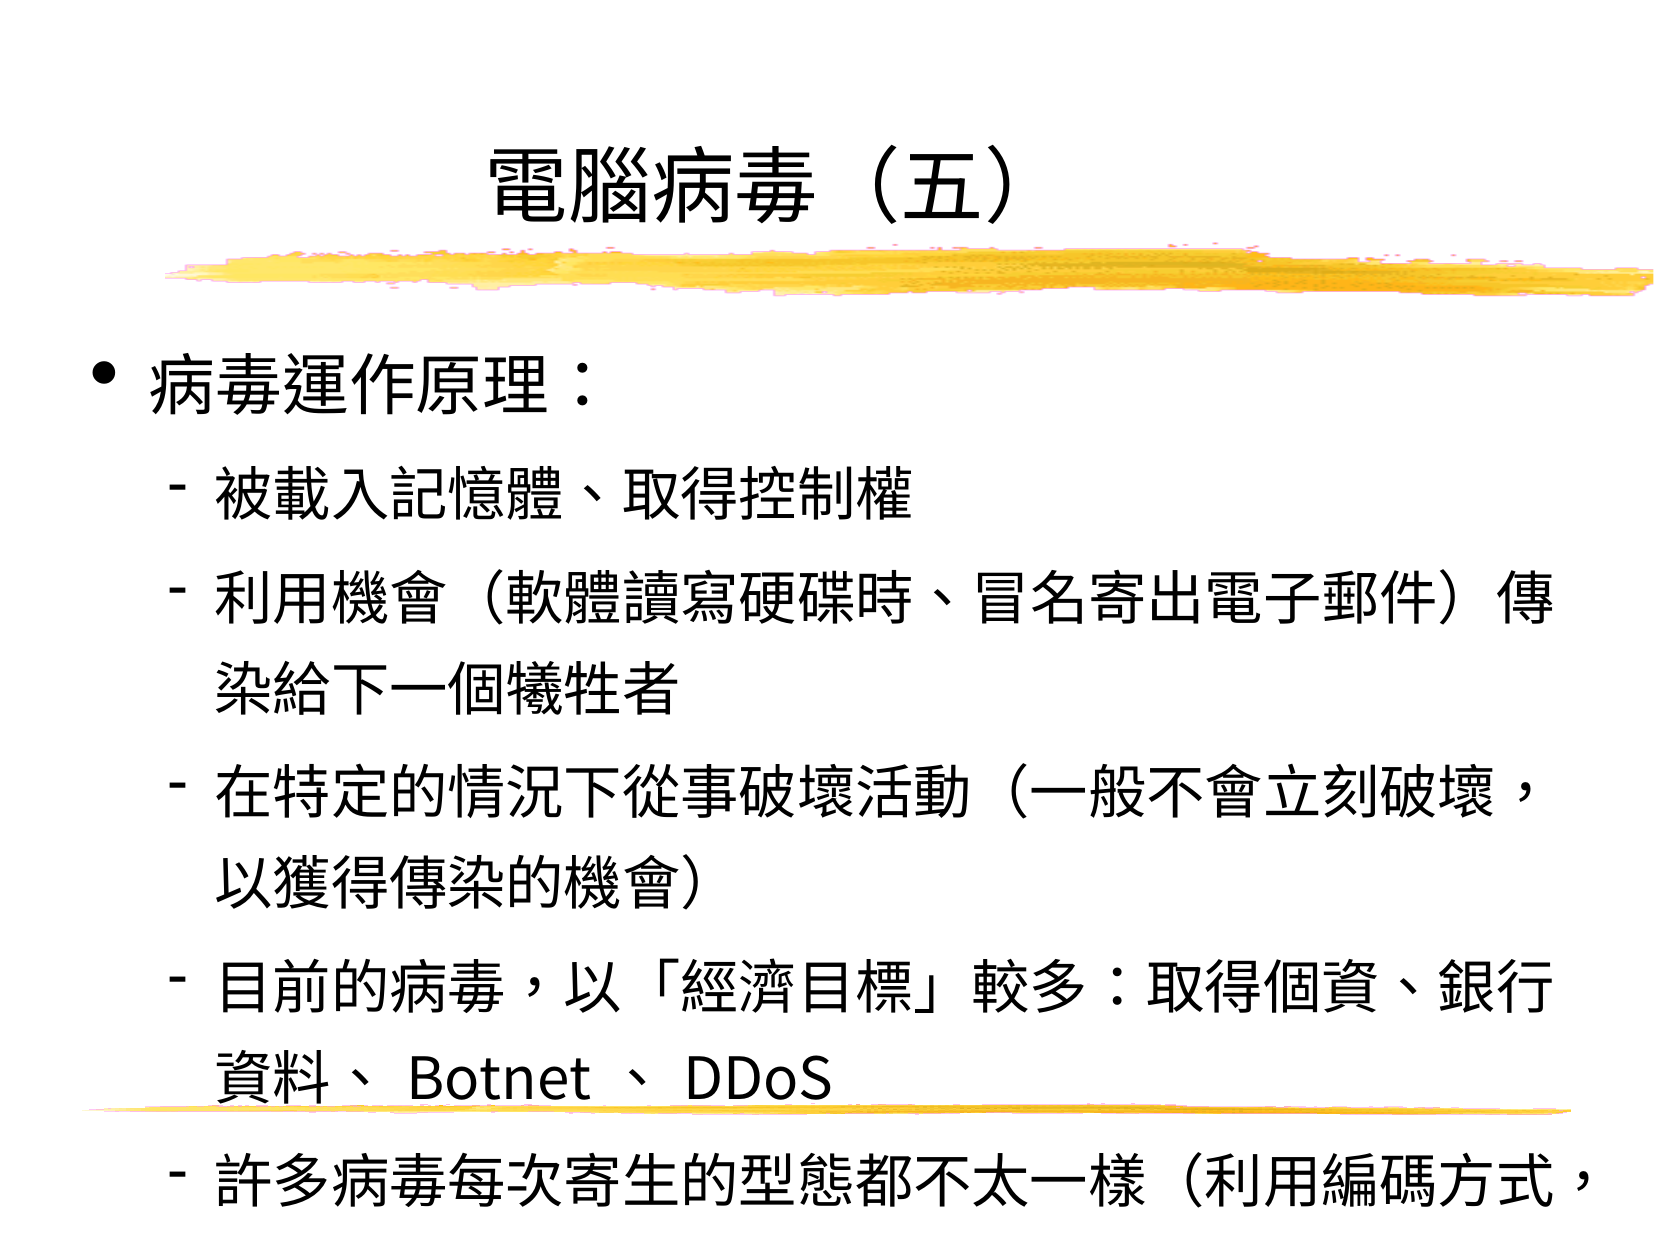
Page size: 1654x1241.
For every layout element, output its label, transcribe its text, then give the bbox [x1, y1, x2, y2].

picture [82, 1109, 1571, 1117]
title 電腦病毒（五） [73, 41, 1479, 249]
picture [165, 237, 1654, 308]
list 病毒運作原理： 被載入記憶體、取得控制權 利用機會（軟體讀寫硬碟時、冒名寄出電子郵件）傳染給下一個犧牲者 在特定的情況下從事破壞活動（一般不會立刻破壞，以獲得傳染的機會） 目前的病毒，以「經濟目標」較多：取得個資、銀行資料、Botnet、DDoS 許多病毒每次寄生的型態都不太一樣（利用編碼方式，以避開防毒軟體的檢查），例如：變體引擎 [78, 316, 1579, 1109]
